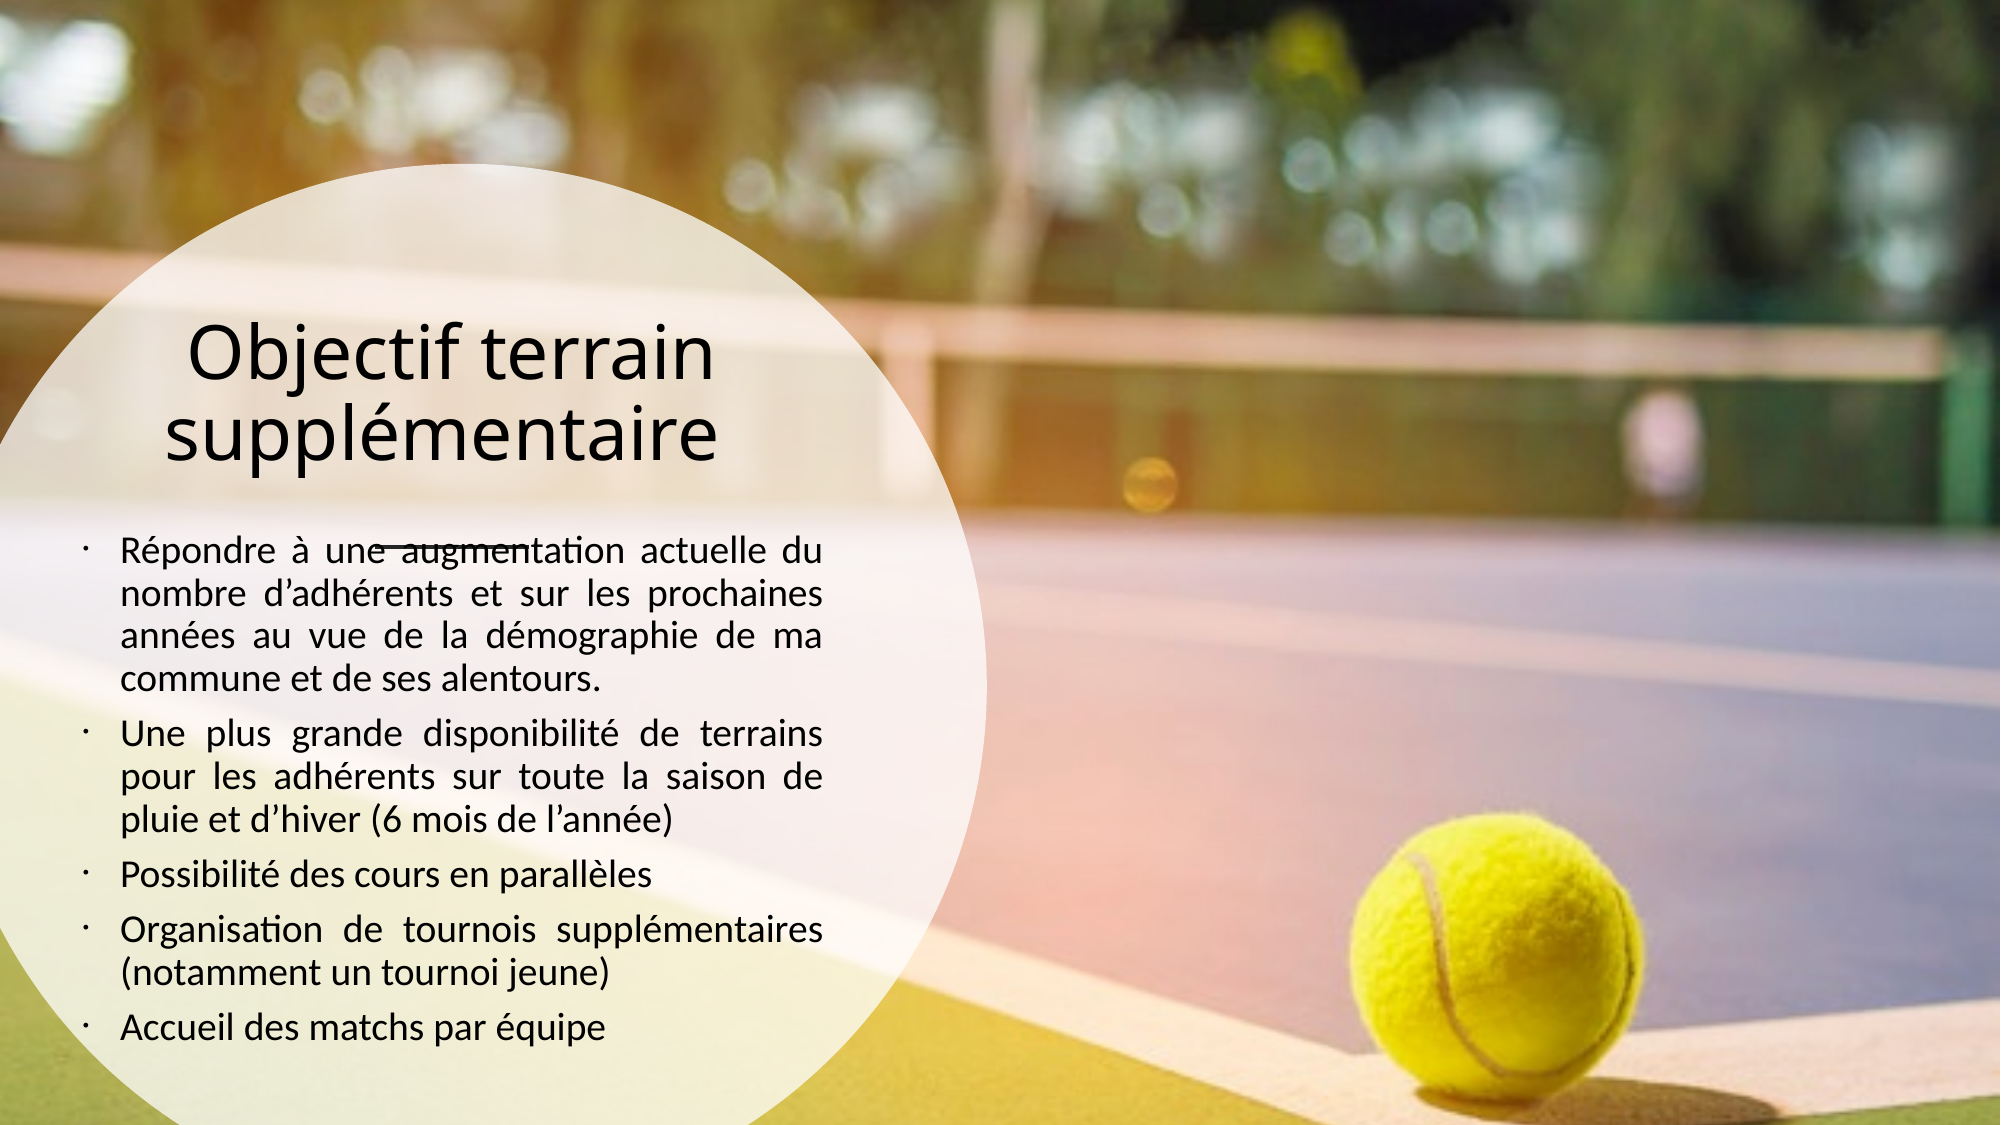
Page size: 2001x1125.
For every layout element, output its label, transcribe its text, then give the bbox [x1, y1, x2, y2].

text_box [686, 589, 697, 600]
text_box Répondre à une augmentation actuelle du nombre d’adhérents et sur les prochaines années au vue de la démographie de ma commune et de ses alentours. Une plus grande disponibilité de terrains pour les adhérents sur toute la saison de pluie et d’hiver (6 mois de l’année) Possibilité des cours en parallèles Organisation de tournois supplémentaires (notamment un tournoi jeune) Accueil des matchs par équipe [58, 600, 840, 1031]
text_box [345, 1032, 353, 1038]
text_box [145, 589, 156, 600]
text_box [167, 590, 175, 600]
text_box [356, 589, 366, 594]
text_box [458, 1032, 466, 1038]
text_box [542, 1031, 551, 1038]
text_box [724, 590, 733, 600]
text_box [792, 589, 802, 594]
text_box [600, 589, 610, 594]
text_box [773, 590, 782, 600]
title Objectif terrain supplémentaire [107, 285, 797, 507]
text_box [126, 590, 135, 600]
text_box [199, 590, 209, 600]
picture [0, 0, 2000, 1125]
text_box [315, 589, 325, 600]
text_box [439, 1031, 449, 1038]
text_box [389, 589, 399, 594]
text_box [337, 590, 346, 600]
text_box [653, 590, 663, 600]
text_box [571, 1031, 581, 1038]
text_box [268, 589, 278, 600]
text_box [179, 590, 187, 600]
text_box [410, 590, 419, 600]
text_box [248, 1031, 258, 1038]
picture [0, 930, 178, 1125]
text_box [182, 1031, 191, 1038]
text_box [475, 589, 485, 594]
text_box [232, 589, 242, 594]
text_box [0, 163, 987, 1125]
text_box [520, 1031, 530, 1038]
